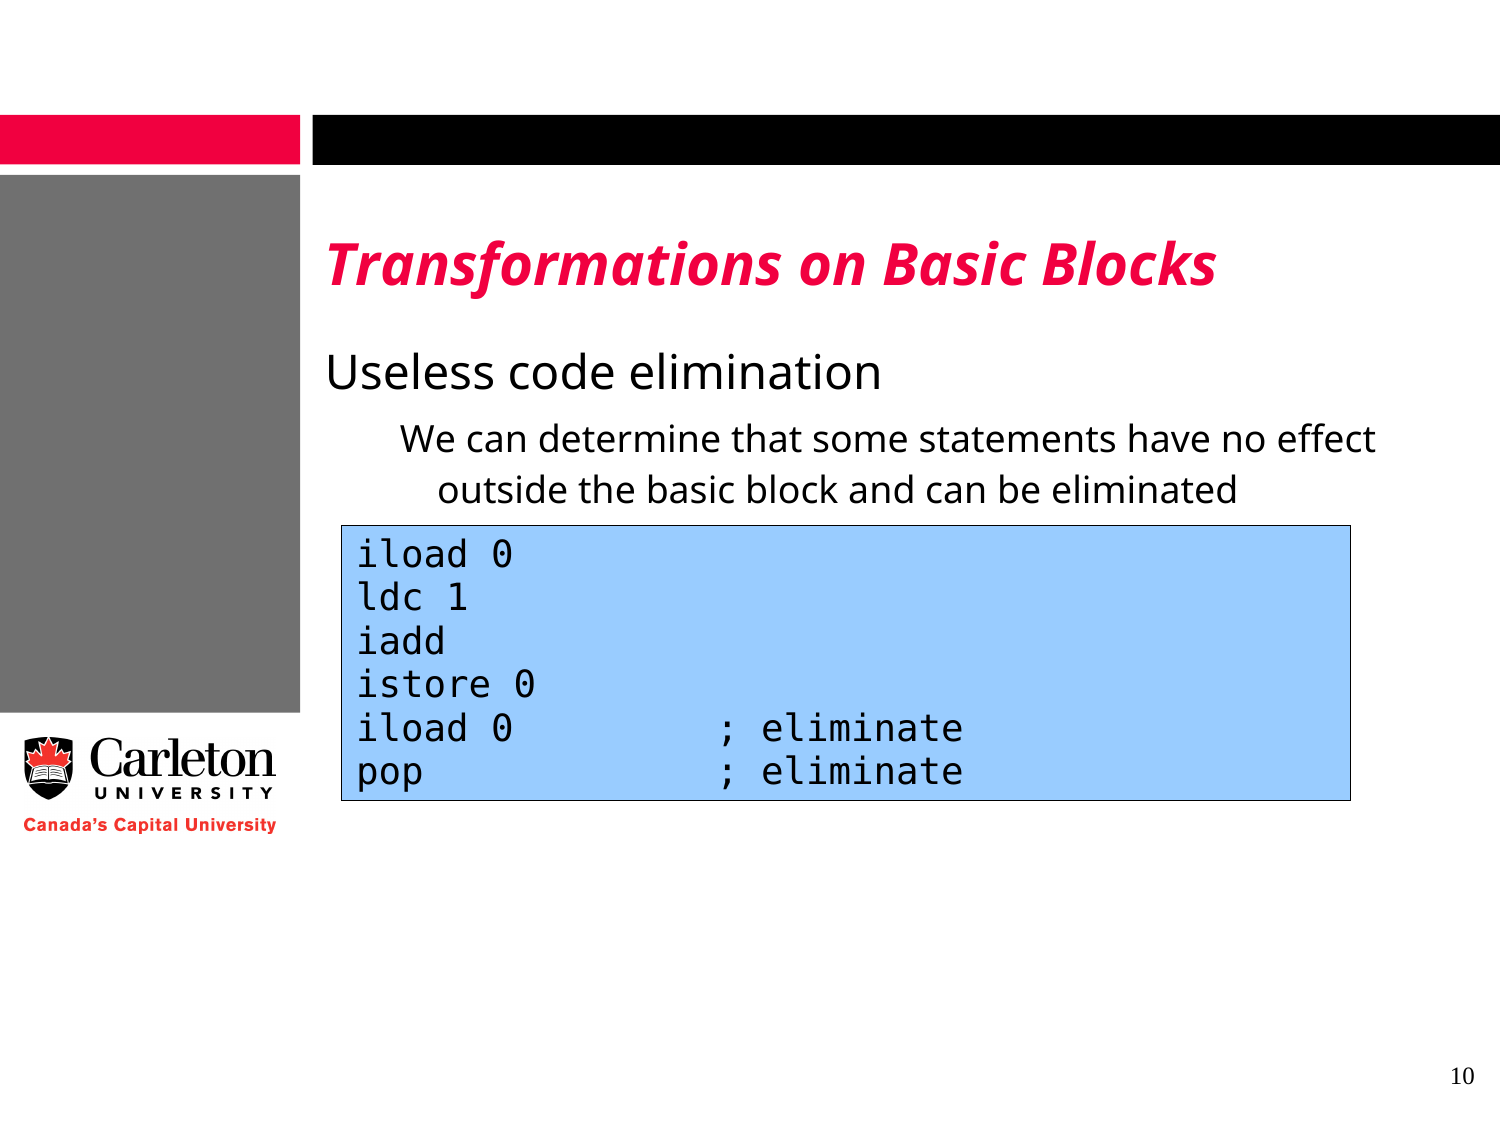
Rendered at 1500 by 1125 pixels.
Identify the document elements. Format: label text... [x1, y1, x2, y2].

title Transformations on Basic Blocks [324, 194, 1450, 324]
list Useless code elimination We can determine that some statements have no effect outside the basic block and can be eliminated [324, 324, 1450, 1036]
picture [24, 737, 276, 834]
text_box iload 0 ldc 1 iadd istore 0 iload 0 ; eliminate pop ; eliminate [341, 525, 1351, 801]
